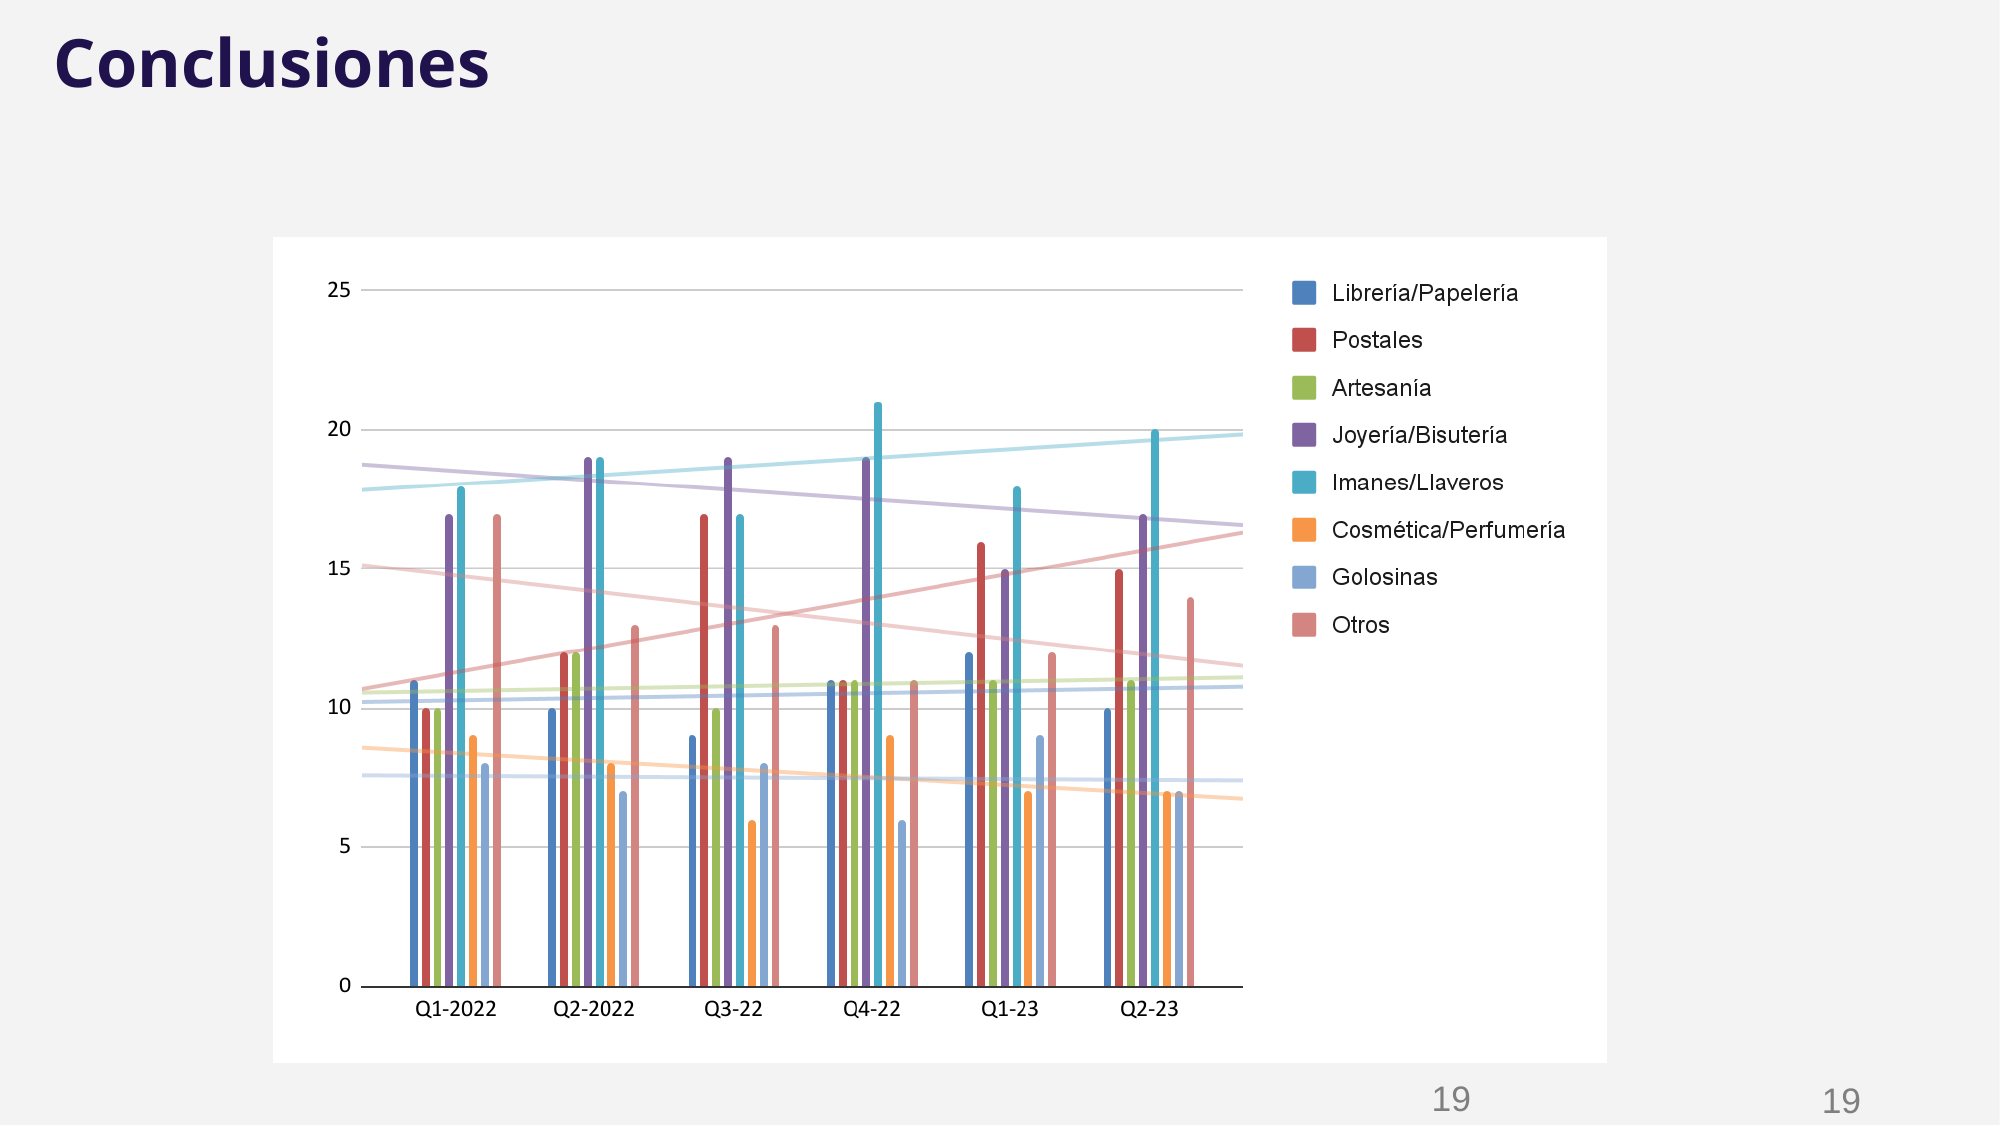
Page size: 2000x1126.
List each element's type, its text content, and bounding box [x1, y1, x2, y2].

text_box Conclusiones [53, 0, 1946, 124]
picture [273, 237, 1607, 1063]
text_box <number> [1413, 1067, 1881, 1126]
